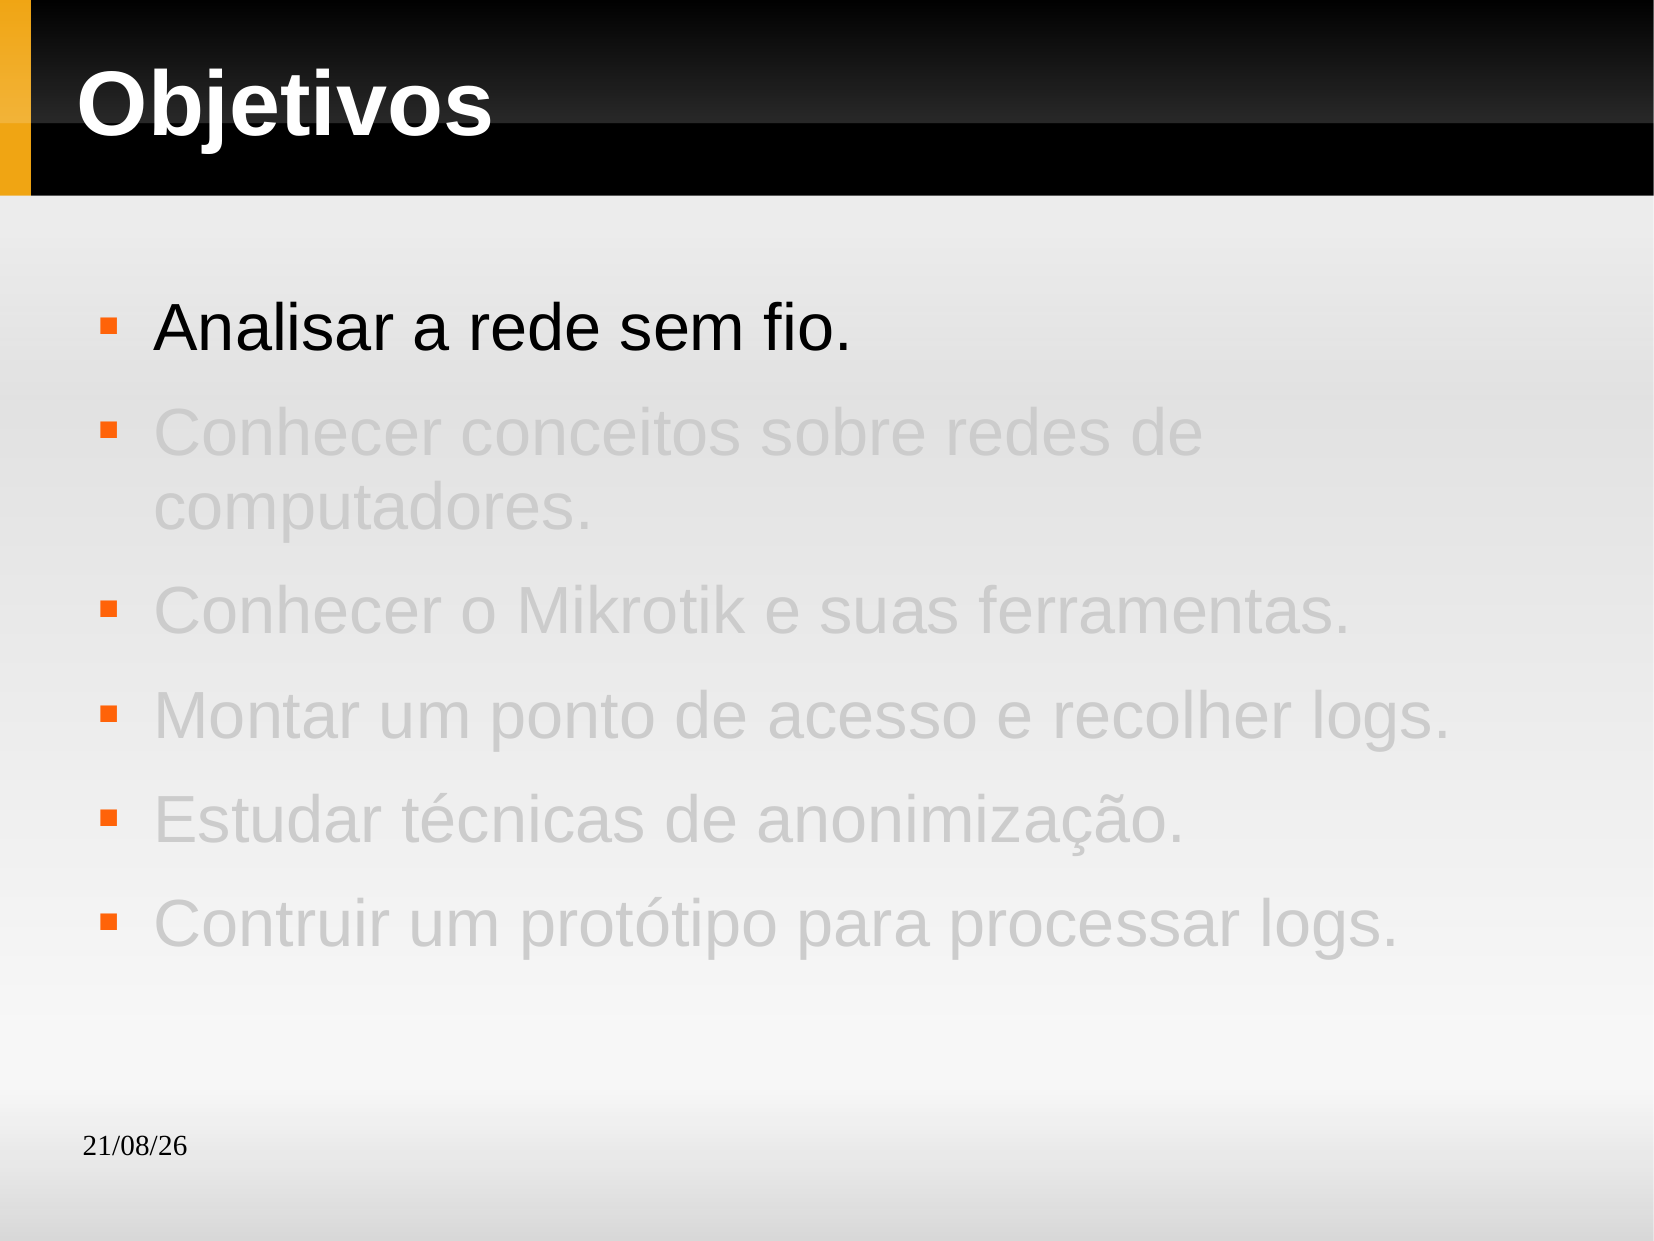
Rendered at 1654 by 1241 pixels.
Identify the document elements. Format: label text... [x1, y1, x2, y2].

title Objetivos [76, 7, 1565, 200]
list Analisar a rede sem fio. Conhecer conceitos sobre redes de computadores. Conhecer o Mikrotik e suas ferramentas. Montar um ponto de acesso e recolher logs. Estudar técnicas de anonimização. Contruir um protótipo para processar logs. [82, 290, 1571, 1094]
picture [0, 0, 1654, 1241]
